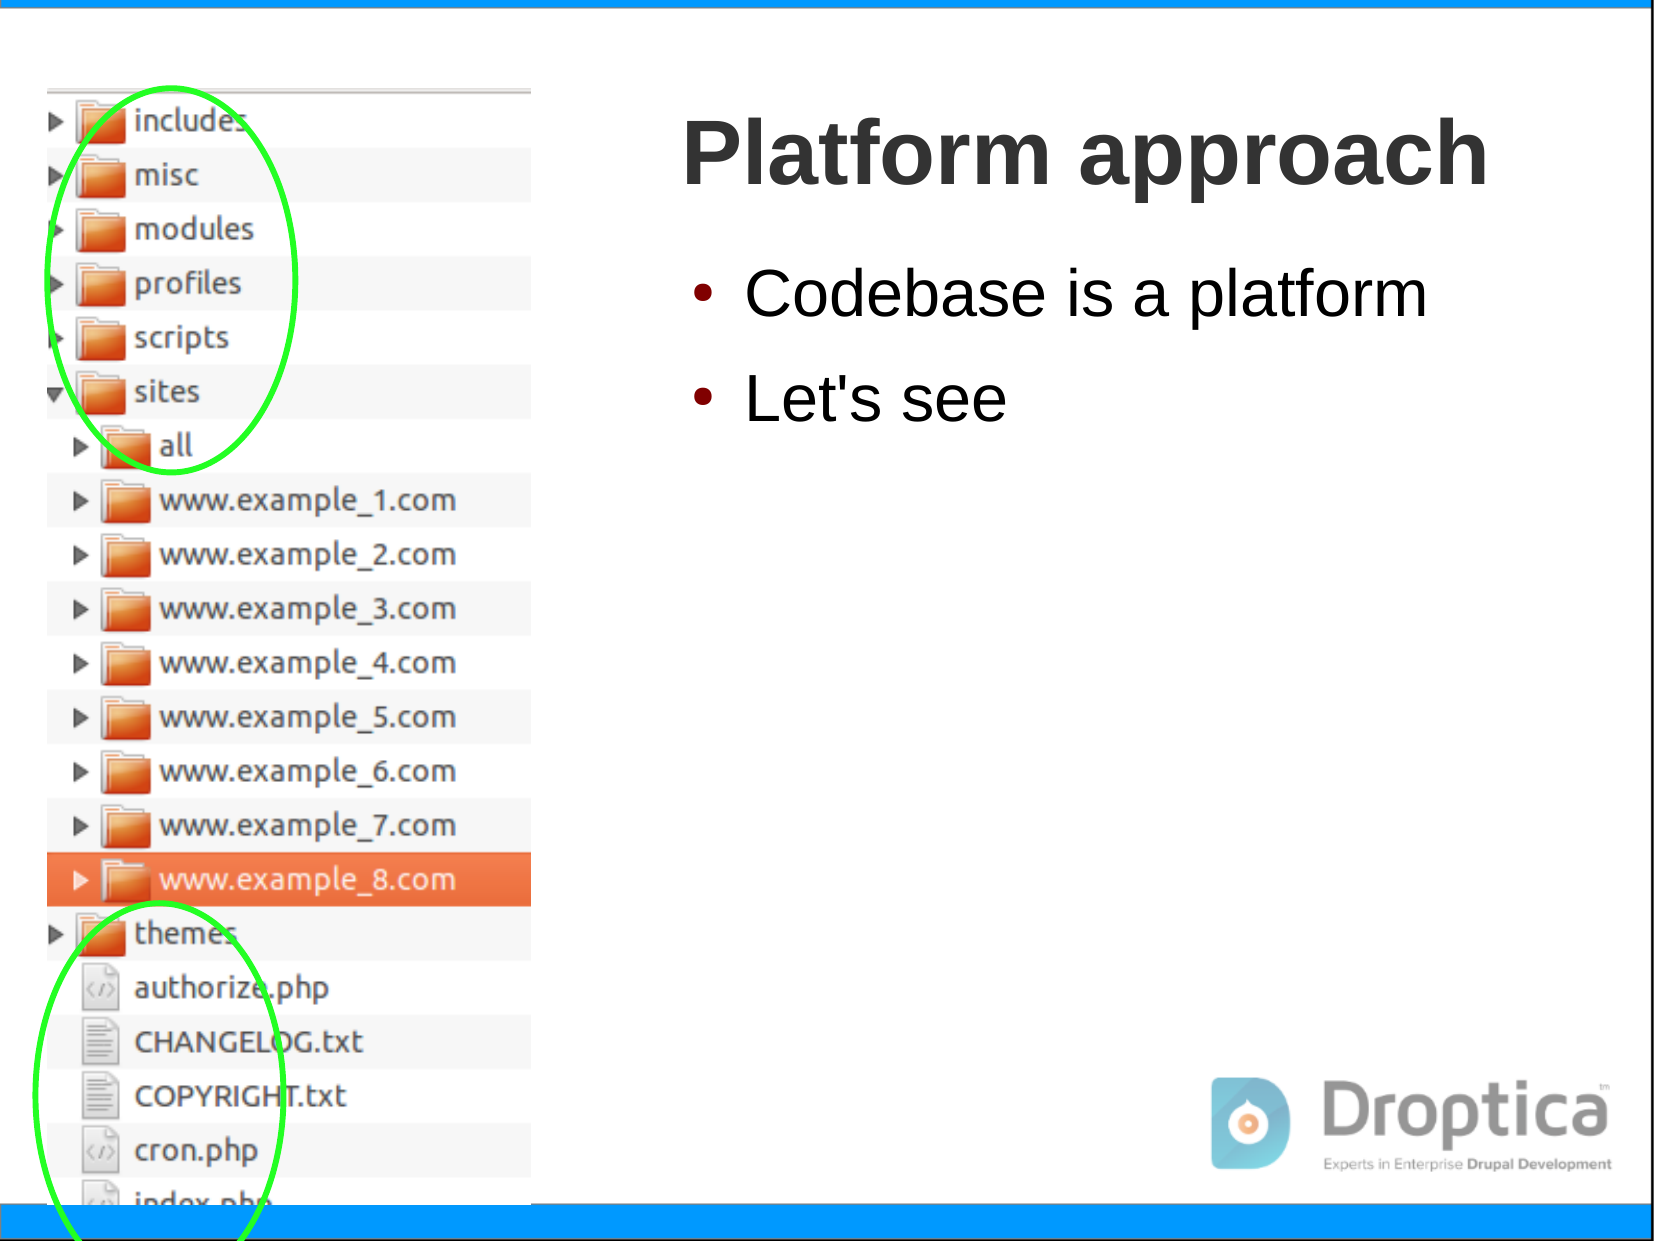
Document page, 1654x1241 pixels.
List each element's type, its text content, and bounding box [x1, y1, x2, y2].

list Codebase is a platform Let's see [673, 256, 1538, 961]
picture [0, 0, 1654, 1241]
title Platform approach [602, 49, 1571, 257]
picture [39, 907, 280, 1241]
